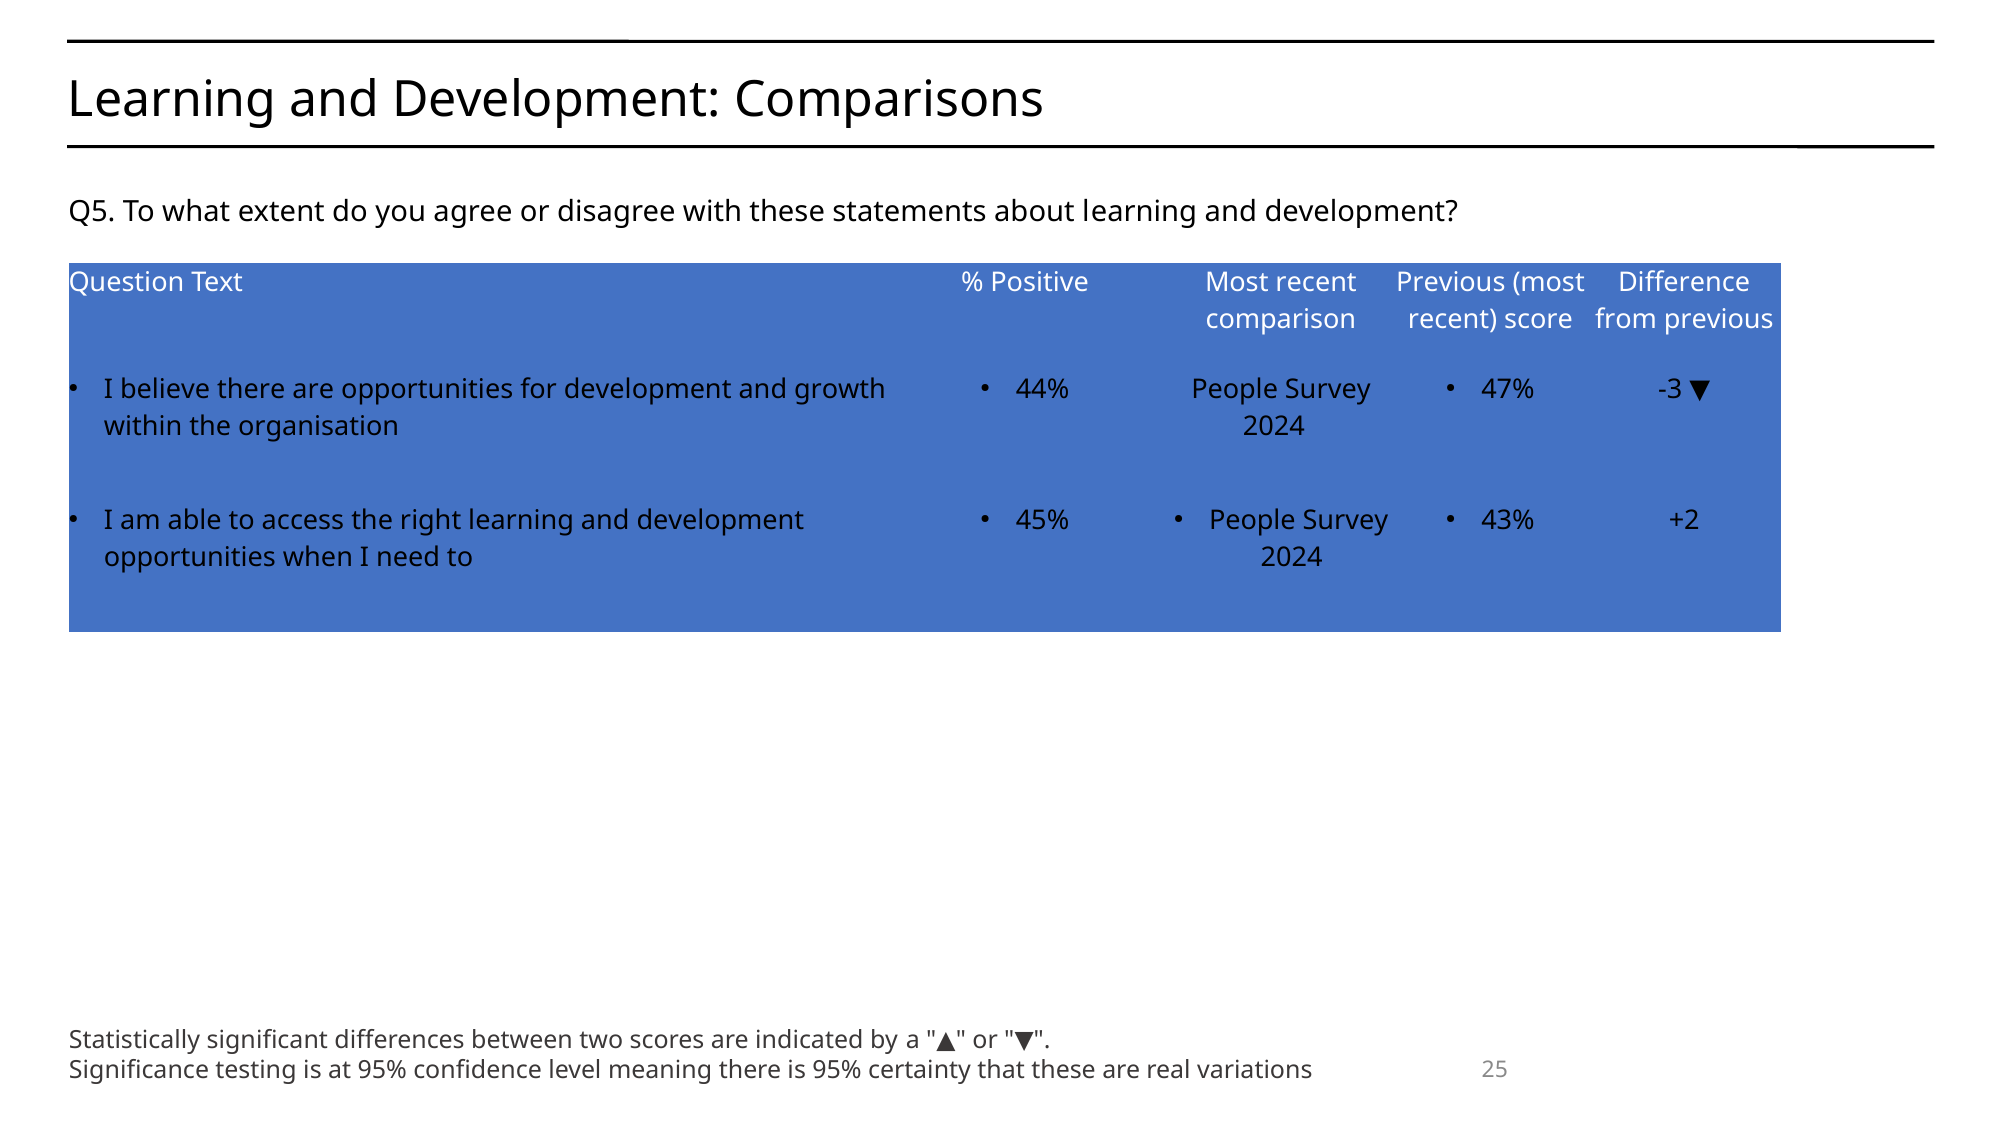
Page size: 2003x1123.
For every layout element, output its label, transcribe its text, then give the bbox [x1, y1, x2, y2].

table_header Question Text [69, 263, 928, 370]
table_header Difference from previous [1587, 263, 1781, 370]
table_cell People Survey 2024 [1168, 501, 1393, 632]
table_cell +2 [1587, 501, 1781, 632]
text_box Learning and Development: Comparisons [67, 48, 1936, 136]
text_box 25 [1466, 1039, 1934, 1100]
table_cell 43% [1393, 501, 1587, 632]
table_cell People Survey 2024 [1168, 370, 1393, 501]
table_cell -3 ▼ [1587, 370, 1781, 501]
text_box Q5. To what extent do you agree or disagree with these statements about learning and development? [68, 184, 1586, 227]
table_cell 47% [1393, 370, 1587, 501]
text_box Statistically significant differences between two scores are indicated by a "▲" or "▼". Significance testing is at 95% confidence level meaning there is 95% certainty that these are real variations [54, 1015, 1400, 1092]
table_cell 44% [928, 370, 1122, 501]
table_cell I believe there are opportunities for development and growth within the organisation [69, 370, 928, 501]
table_header [1122, 263, 1168, 370]
table_cell [1122, 501, 1168, 632]
table_cell I am able to access the right learning and development opportunities when I need to [69, 501, 928, 632]
table_cell 45% [928, 501, 1122, 632]
table_header Most recent comparison [1168, 263, 1393, 370]
table_header % Positive [928, 263, 1122, 370]
table_header Previous (most recent) score [1393, 263, 1587, 370]
table_cell [1122, 370, 1168, 501]
